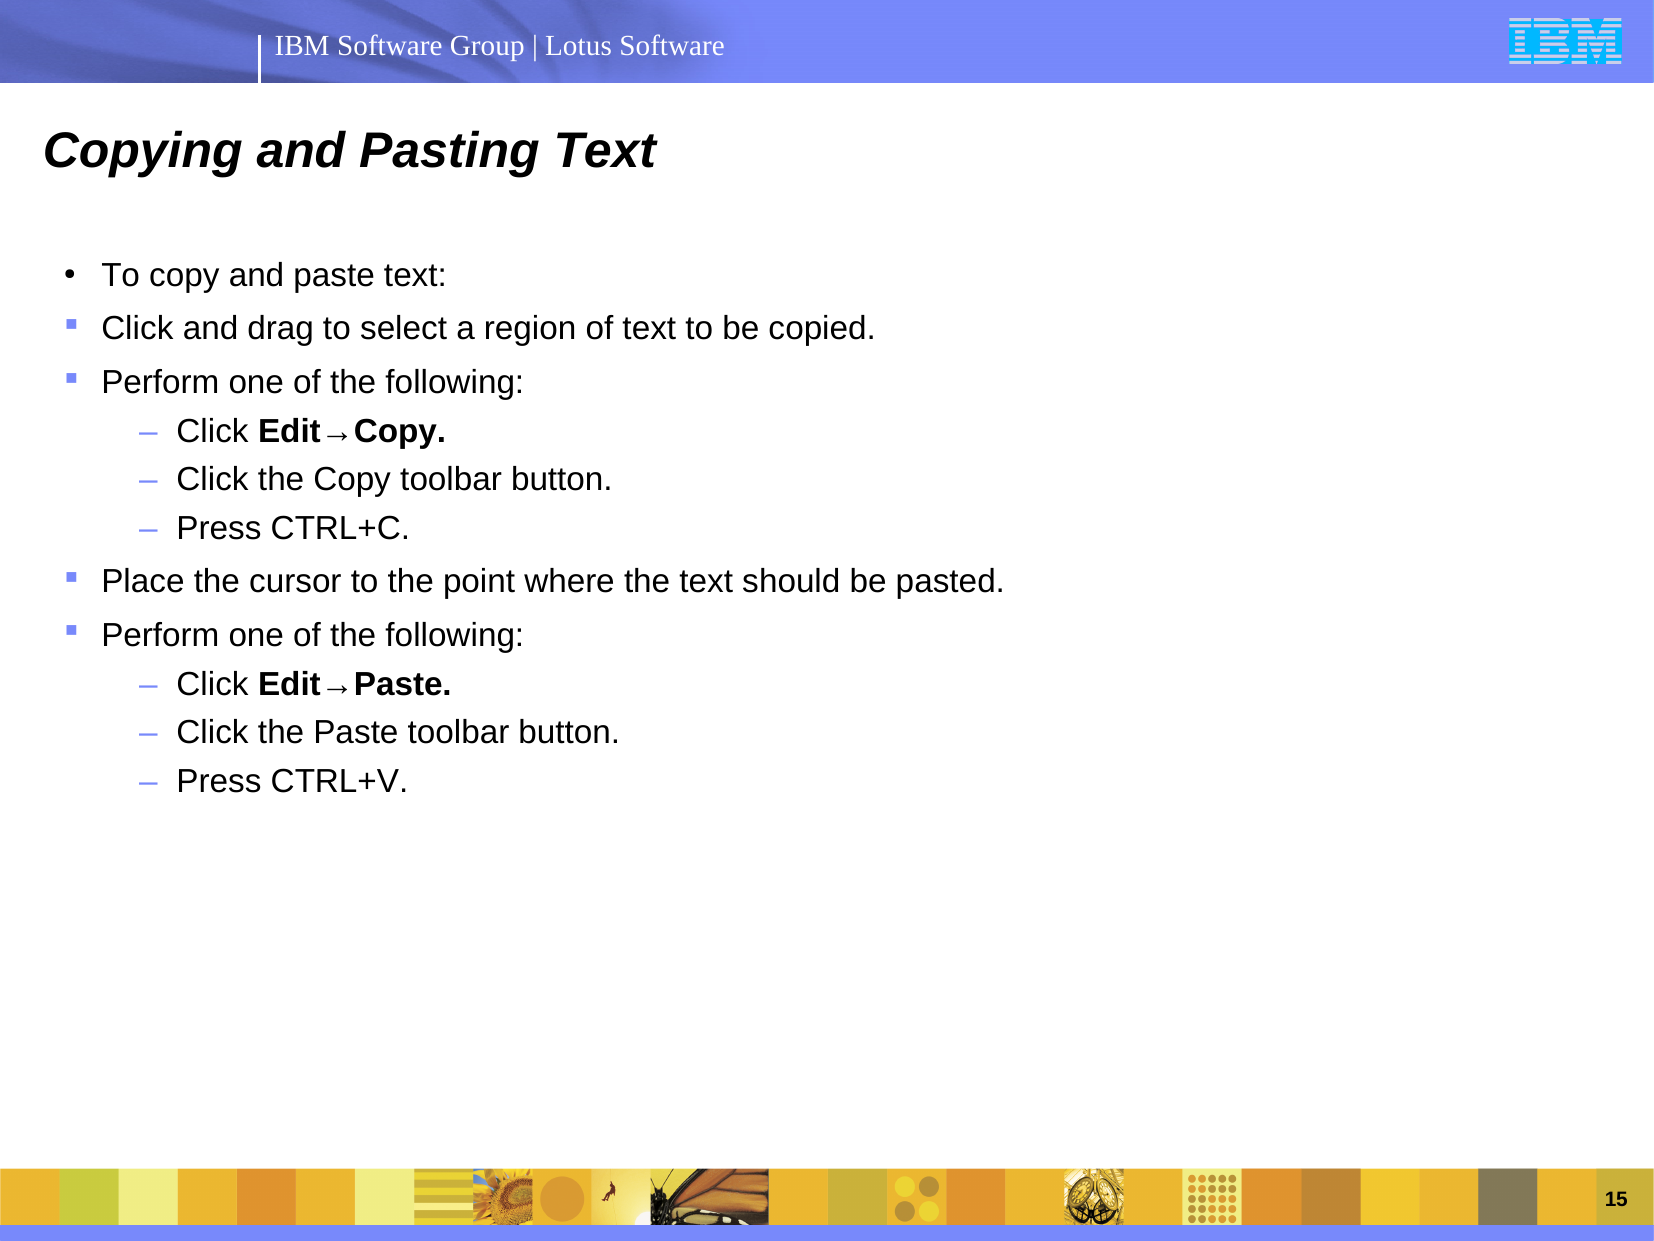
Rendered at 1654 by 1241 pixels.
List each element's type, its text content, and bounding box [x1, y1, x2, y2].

picture [0, 1168, 1654, 1225]
list To copy and paste text: Click and drag to select a region of text to be copied. Perform one of the following: Click Edit→Copy. Click the Copy toolbar button. Press CTRL+C. Place the cursor to the point where the text should be pasted. Perform one of the following: Click Edit→Paste. Click the Paste toolbar button. Press CTRL+V. [63, 258, 1470, 964]
picture [0, 0, 1654, 83]
title Copying and Pasting Text [27, 117, 1519, 223]
